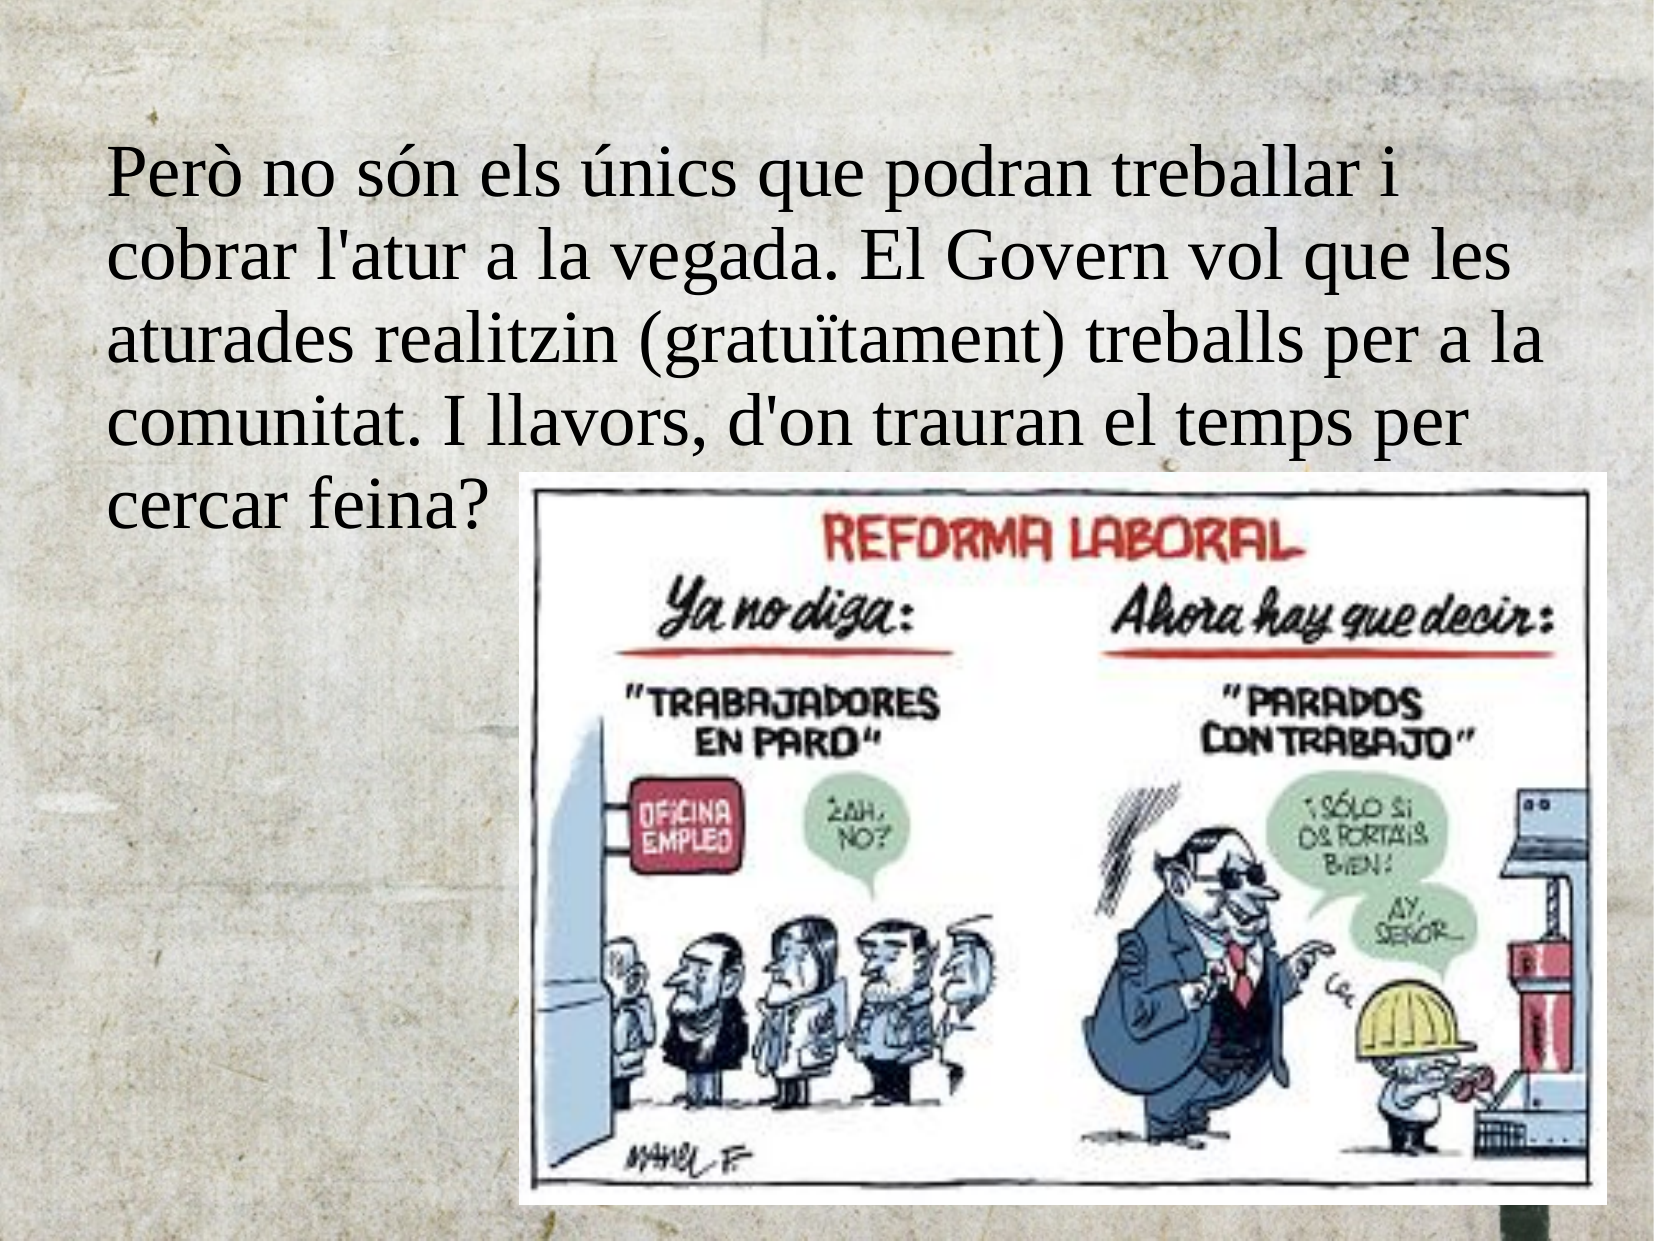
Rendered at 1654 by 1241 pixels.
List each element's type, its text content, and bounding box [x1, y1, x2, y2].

list Però no són els únics que podran treballar i cobrar l'atur a la vegada. El Govern vol que les aturades realitzin (gratuïtament) treballs per a la comunitat. I llavors, d'on trauran el temps per cercar feina? [106, 129, 1562, 850]
picture [0, 0, 1654, 1241]
